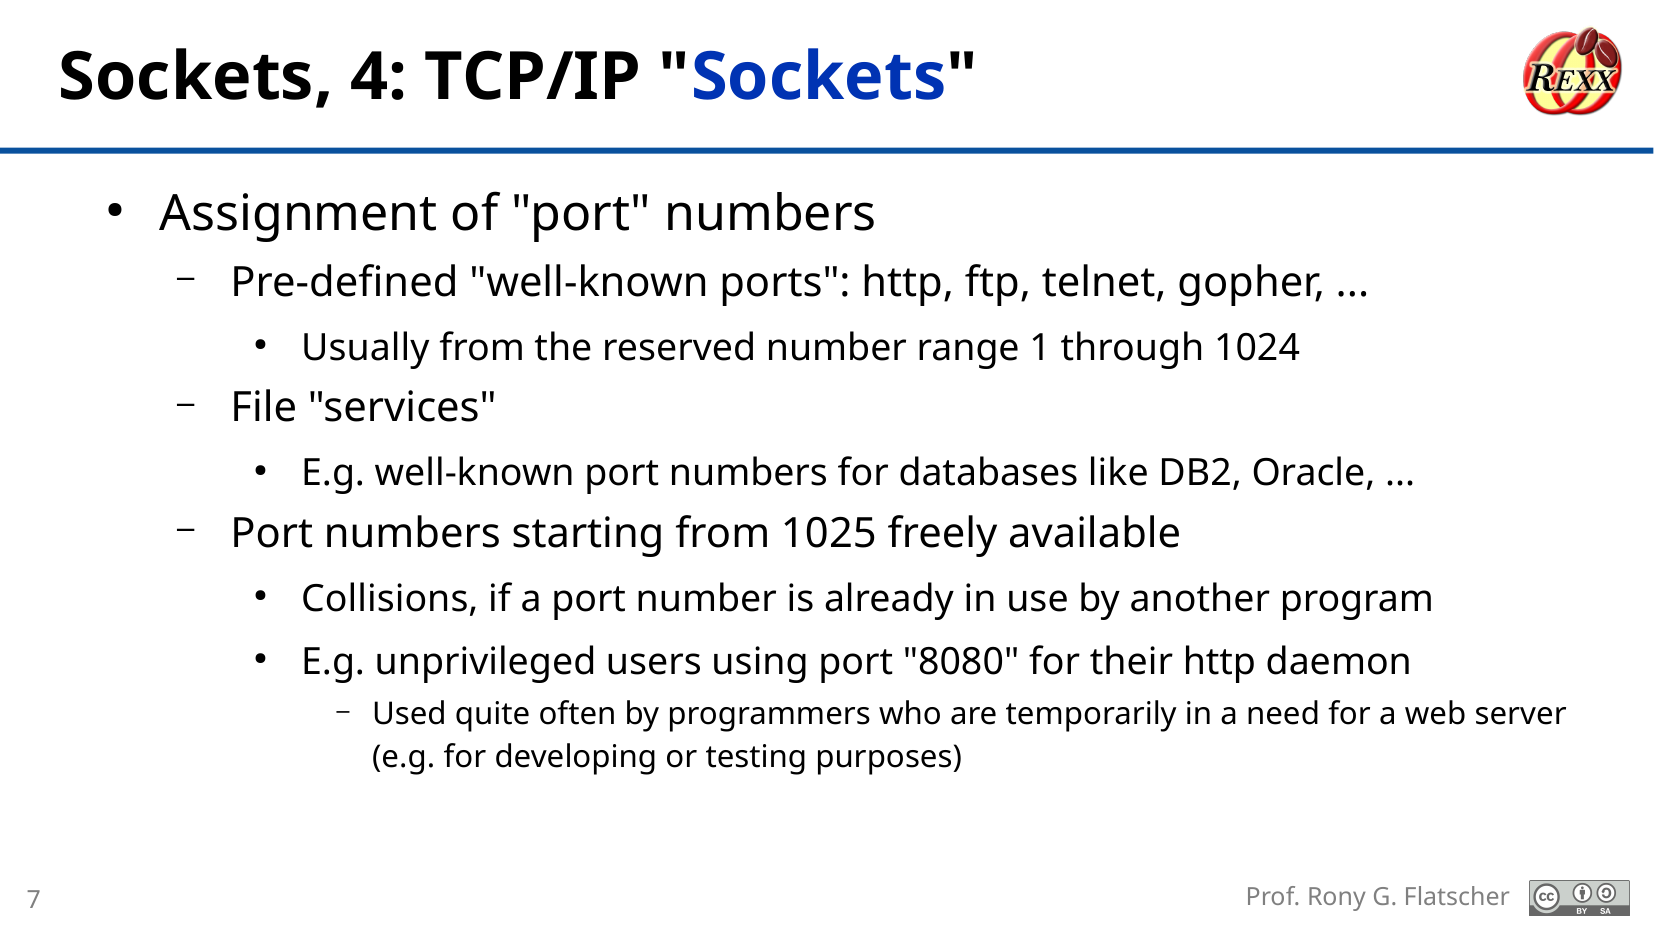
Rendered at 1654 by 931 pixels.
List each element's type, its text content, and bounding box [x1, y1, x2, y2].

title Sockets, 4: TCP/IP "Sockets" [0, 0, 1625, 148]
list Assignment of "port" numbers Pre-defined "well-known ports": http, ftp, telnet, gopher, ... Usually from the reserved number range 1 through 1024 File "services" E.g. well-known port numbers for databases like DB2, Oracle, ... Port numbers starting from 1025 freely available Collisions, if a port number is already in use by another program E.g. unprivileged users using port "8080" for their http daemon Used quite often by programmers who are temporarily in a need for a web server (e.g. for developing or testing purposes) [88, 177, 1577, 857]
